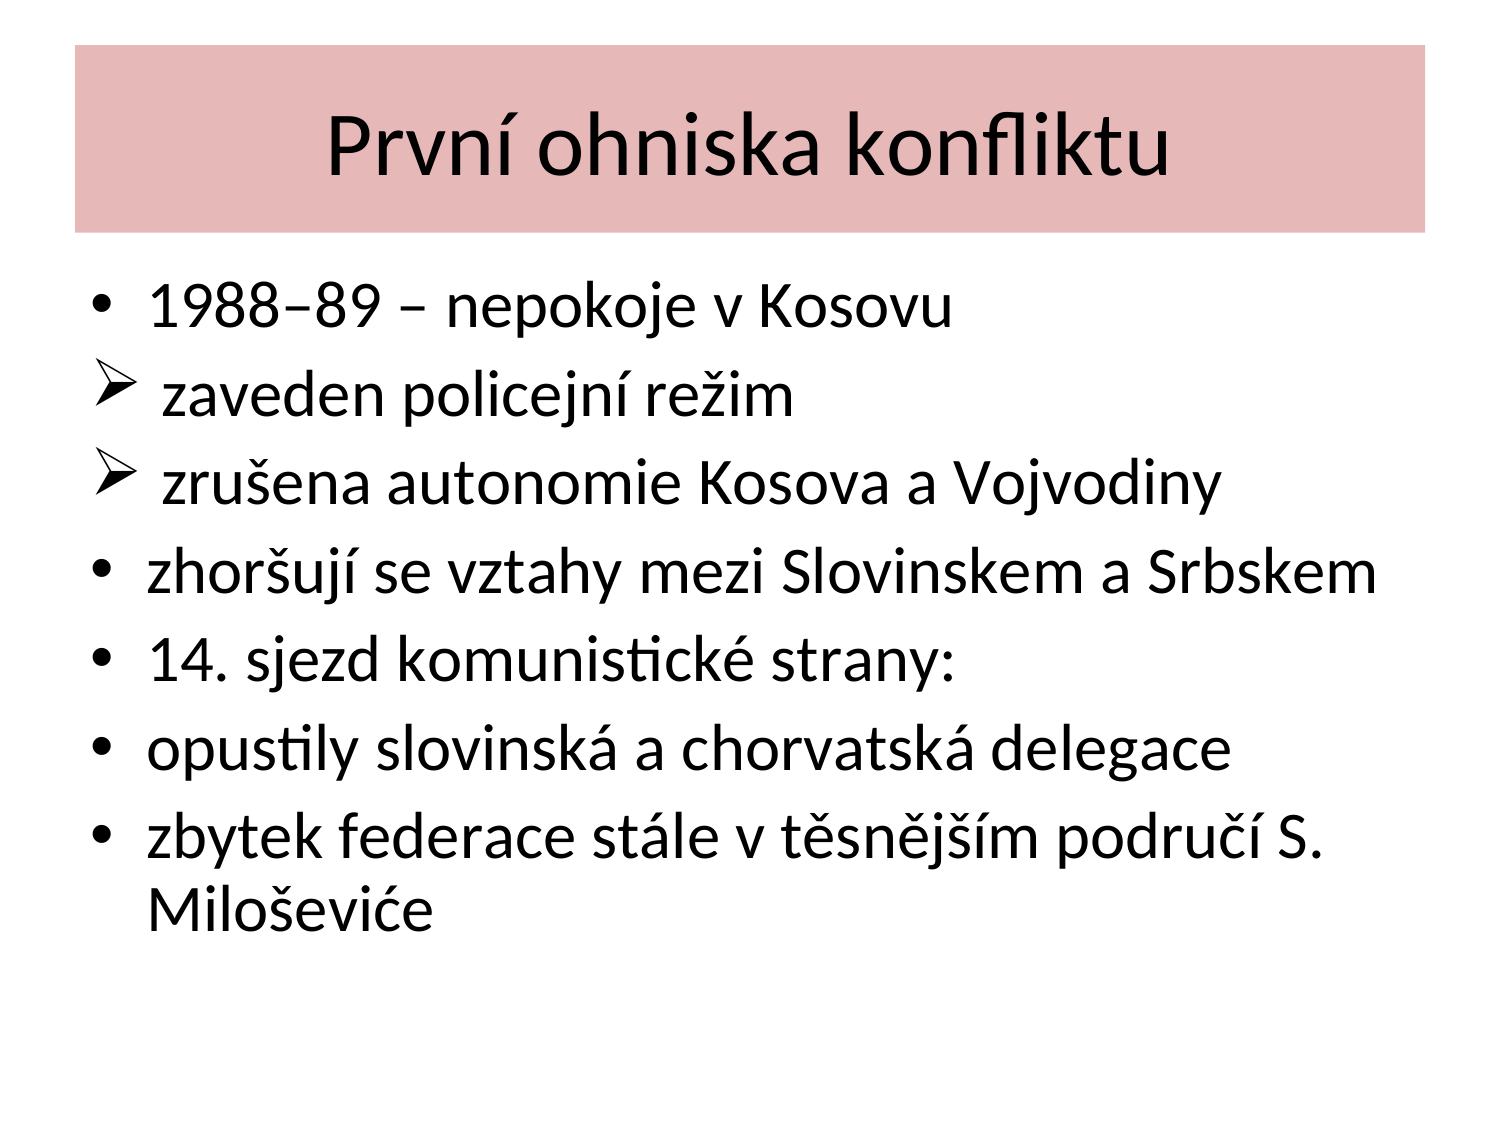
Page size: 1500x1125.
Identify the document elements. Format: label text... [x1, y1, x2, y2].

list 1988–89 – nepokoje v Kosovu zaveden policejní režim zrušena autonomie Kosova a Vojvodiny zhoršují se vztahy mezi Slovinskem a Srbskem 14. sjezd komunistické strany: opustily slovinská a chorvatská delegace zbytek federace stále v těsnějším područí S. Miloševiće [75, 262, 1426, 1045]
title První ohniska konfliktu [75, 45, 1426, 233]
